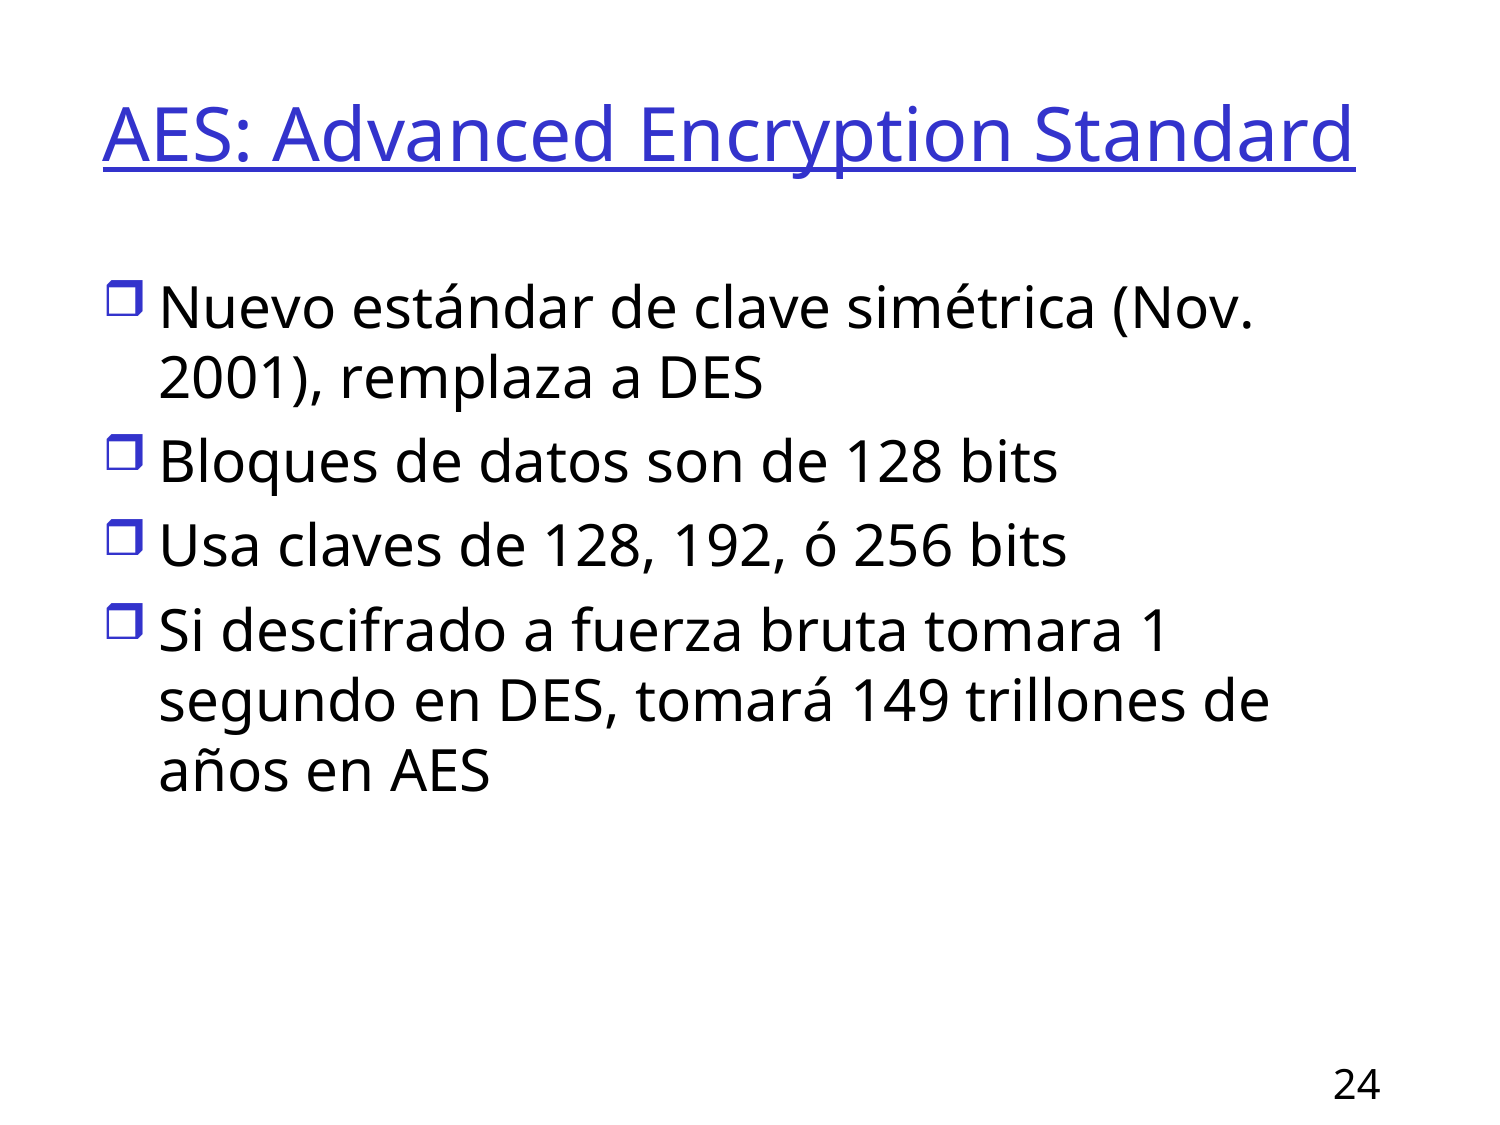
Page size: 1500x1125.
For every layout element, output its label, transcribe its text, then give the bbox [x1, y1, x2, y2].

list Nuevo estándar de clave simétrica (Nov. 2001), remplaza a DES Bloques de datos son de 128 bits Usa claves de 128, 192, ó 256 bits Si descifrado a fuerza bruta tomara 1 segundo en DES, tomará 149 trillones de años en AES [87, 262, 1363, 1026]
title AES: Advanced Encryption Standard [87, 33, 1434, 229]
